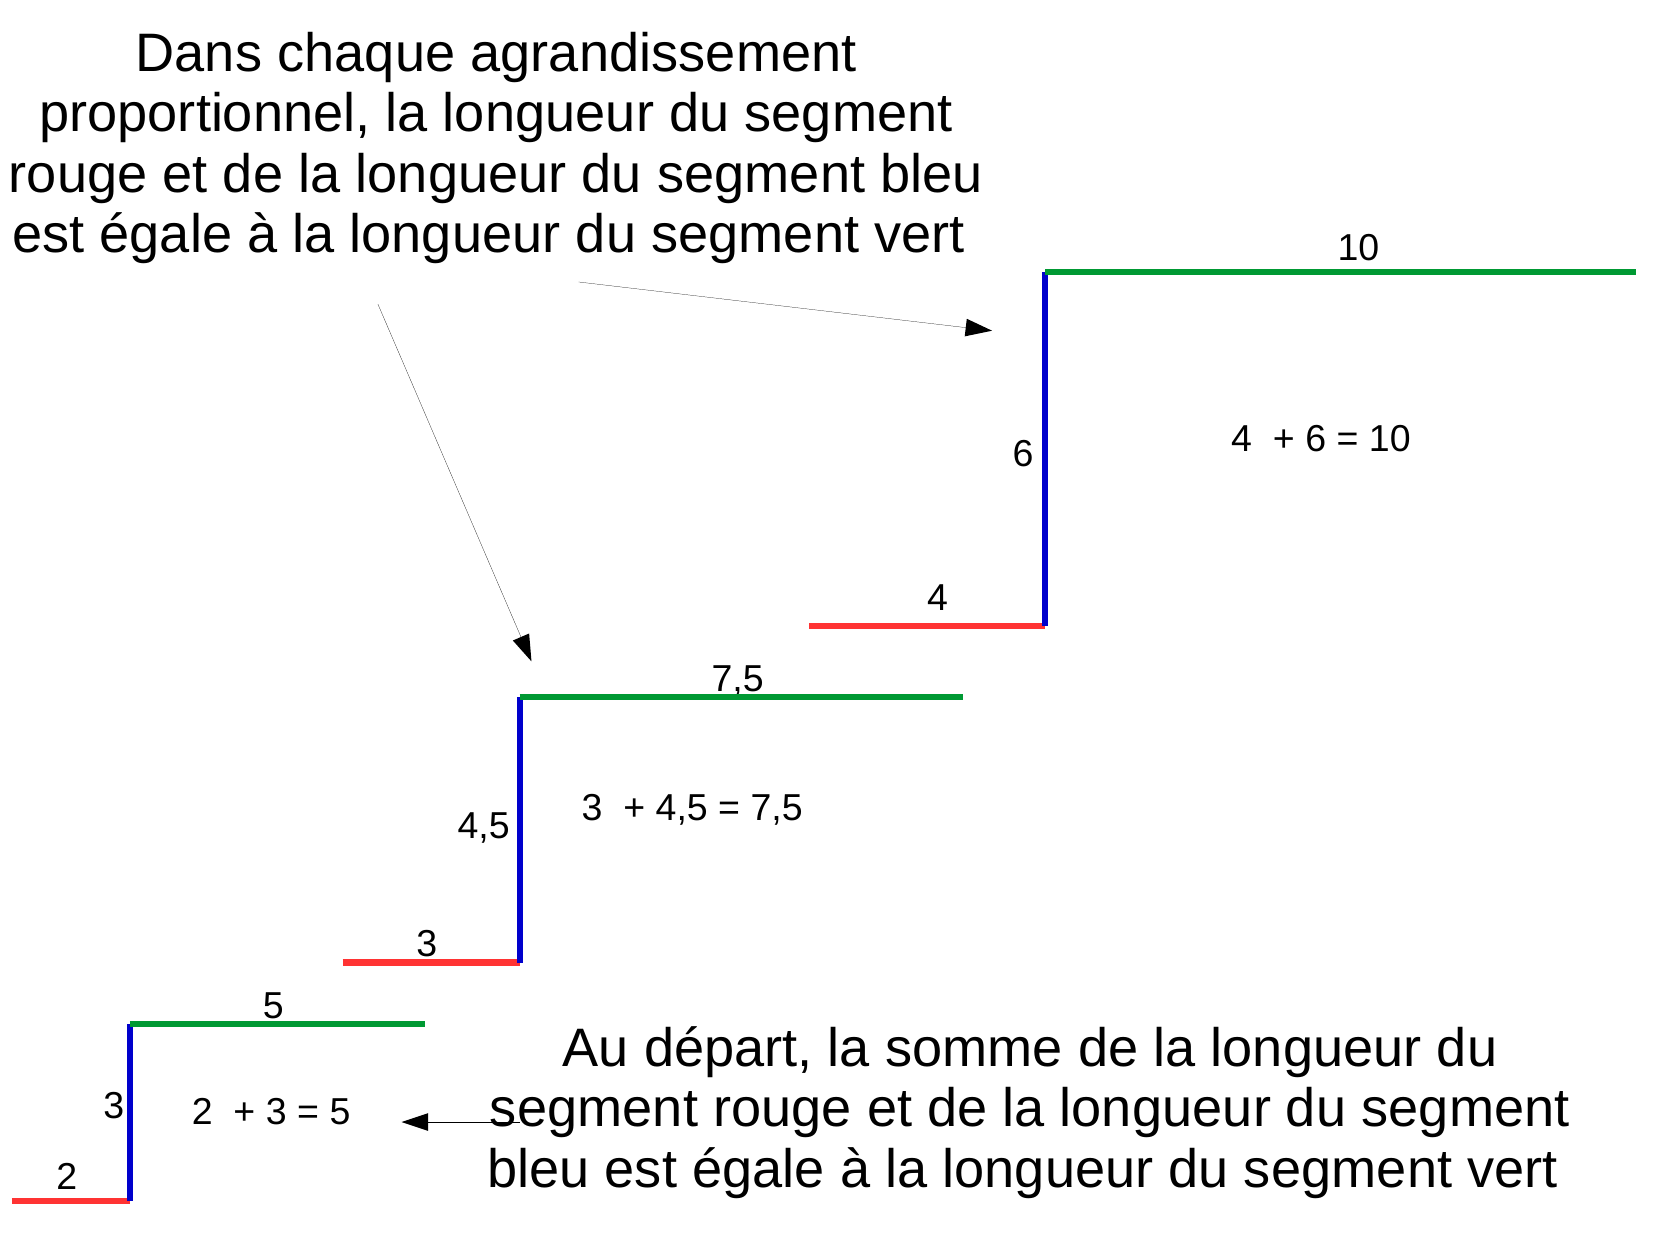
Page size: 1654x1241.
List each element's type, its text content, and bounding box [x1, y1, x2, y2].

text_box 10 [1322, 218, 1395, 269]
text_box 7,5 [696, 700, 779, 707]
text_box 7,5 [696, 649, 779, 694]
text_box 4 + 6 = 10 [1216, 409, 1524, 467]
text_box 2 [41, 1147, 92, 1205]
text_box 2 + 3 = 5 [177, 1082, 367, 1140]
text_box 4,5 [442, 797, 517, 855]
text_box 5 [248, 1027, 299, 1034]
text_box 3 + 4,5 = 7,5 [566, 779, 875, 837]
text_box Dans chaque agrandissement proportionnel, la longueur du segment rouge et de la longueur du segment bleu est égale à la longueur du segment vert [0, 14, 1040, 272]
text_box 6 [998, 425, 1042, 483]
text_box 5 [248, 976, 299, 1021]
text_box 3 [401, 915, 453, 973]
text_box 3 [88, 1077, 127, 1134]
text_box Au départ, la somme de la longueur du segment rouge et de la longueur du segment bleu est égale à la longueur du segment vert [472, 1009, 1654, 1241]
text_box 3 [133, 1077, 139, 1134]
text_box 4 [912, 569, 963, 626]
